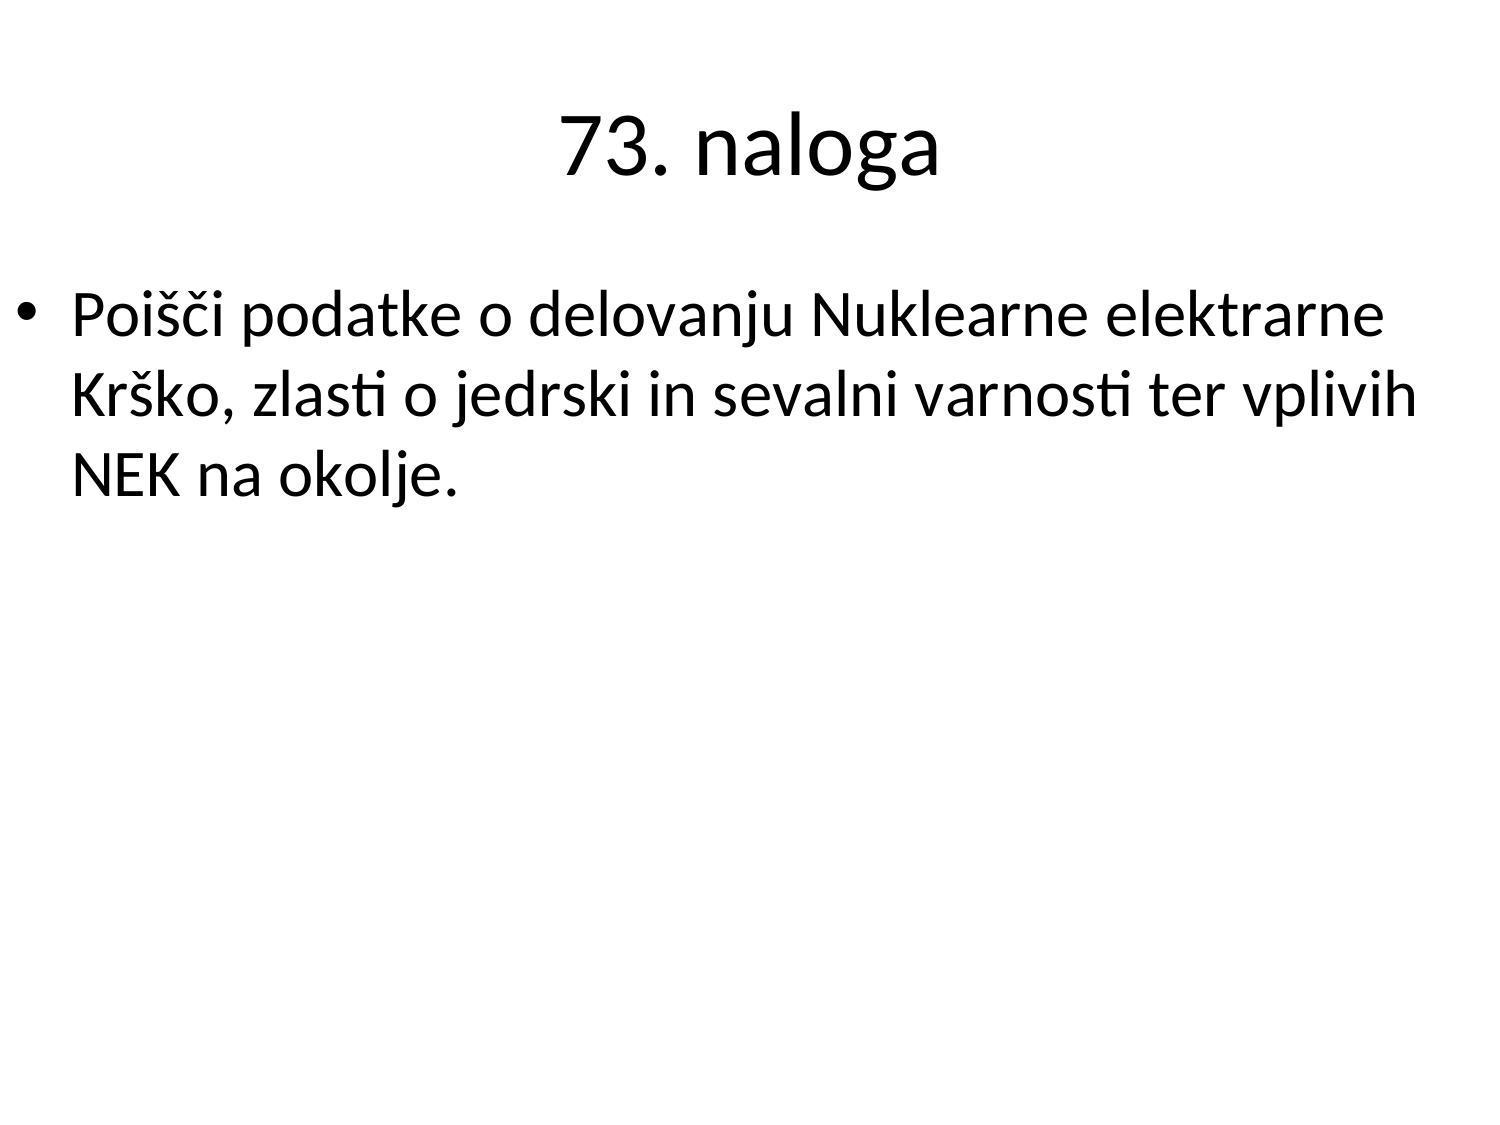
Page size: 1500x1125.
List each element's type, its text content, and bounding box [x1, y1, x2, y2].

text_box 73. naloga [75, 45, 1426, 233]
text_box Poišči podatke o delovanju Nuklearne elektrarne Krško, zlasti o jedrski in sevalni varnosti ter vplivih NEK na okolje. [0, 262, 1471, 1005]
